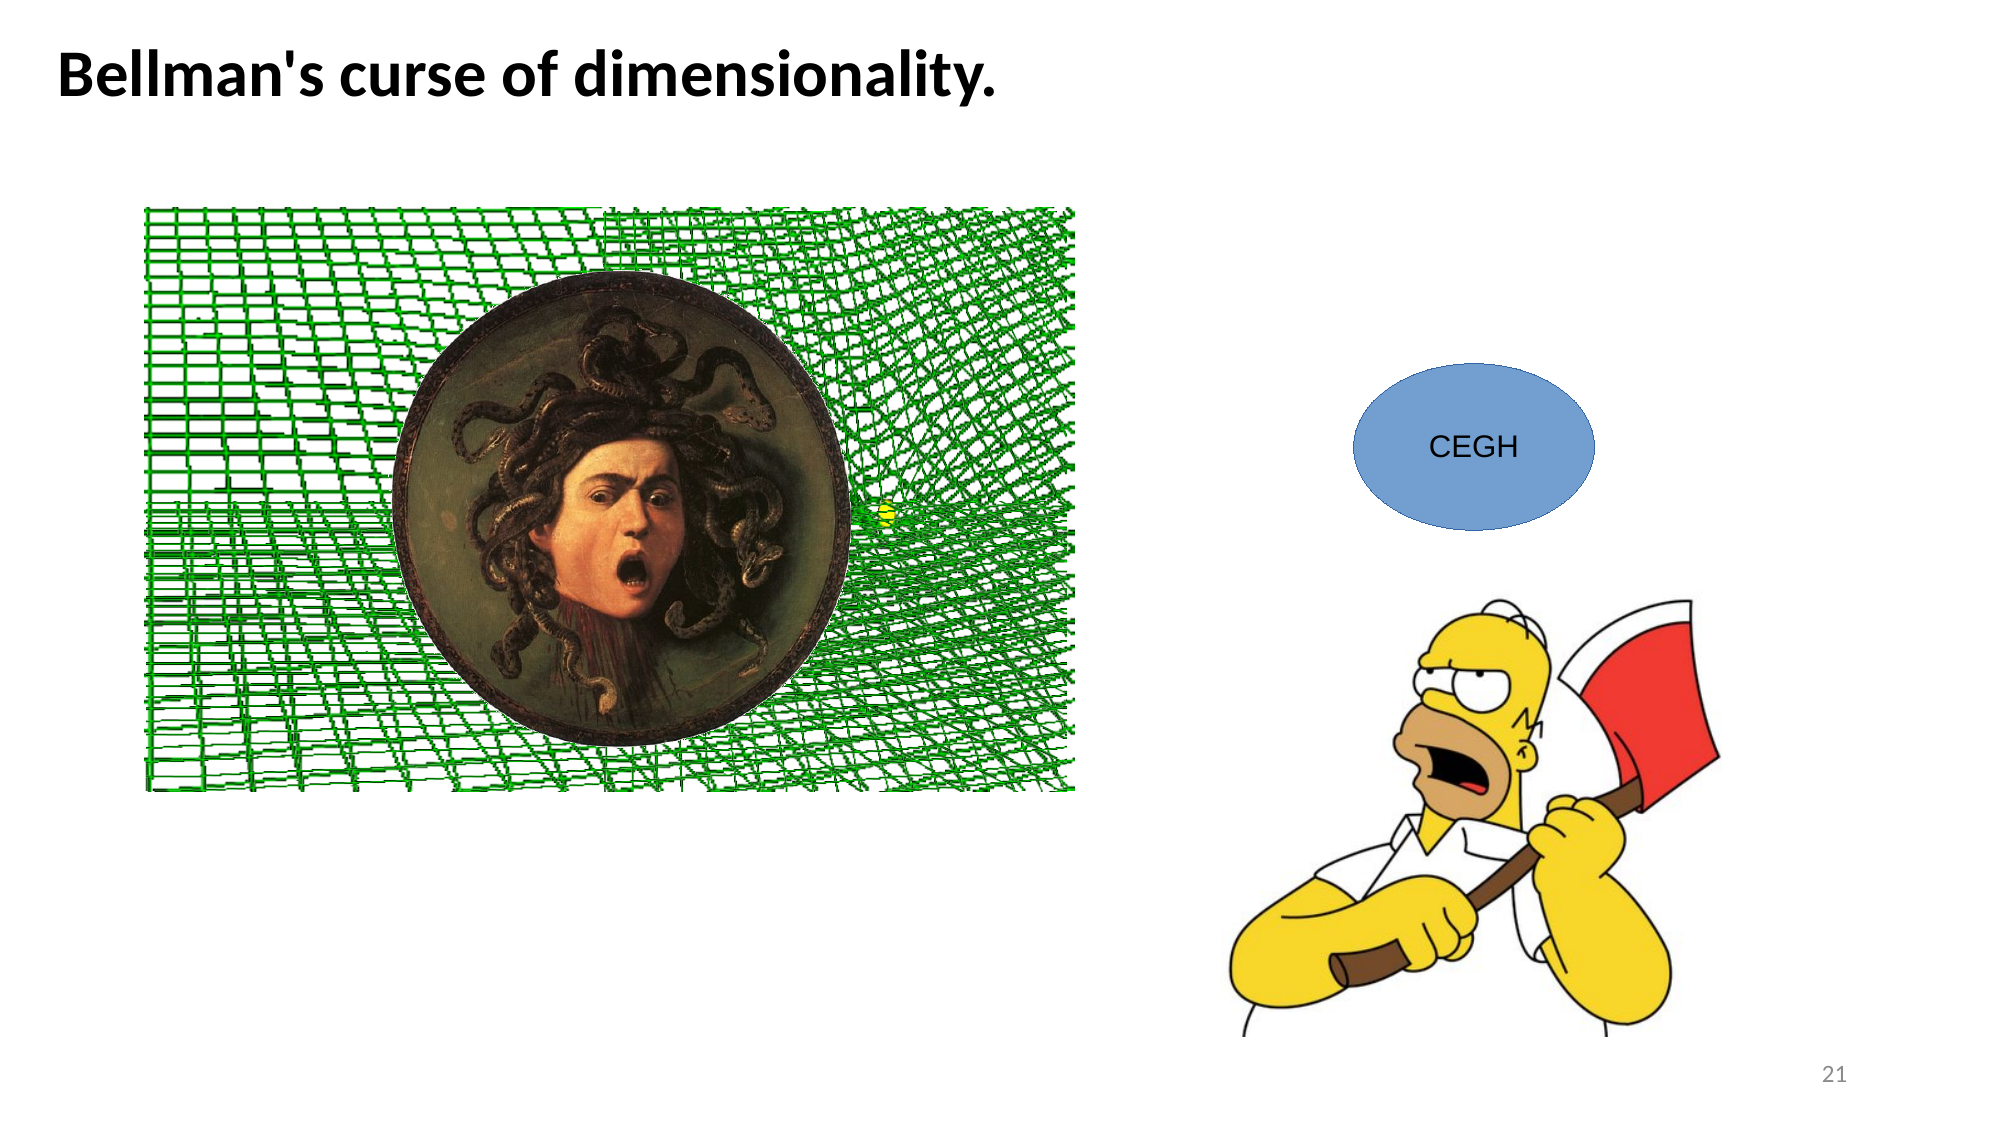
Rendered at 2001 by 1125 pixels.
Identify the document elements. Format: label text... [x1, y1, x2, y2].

text_box CEGH [1353, 363, 1595, 531]
picture [1221, 591, 1722, 1037]
title Bellman's curse of dimensionality. [57, 19, 1739, 140]
picture [144, 207, 1075, 792]
